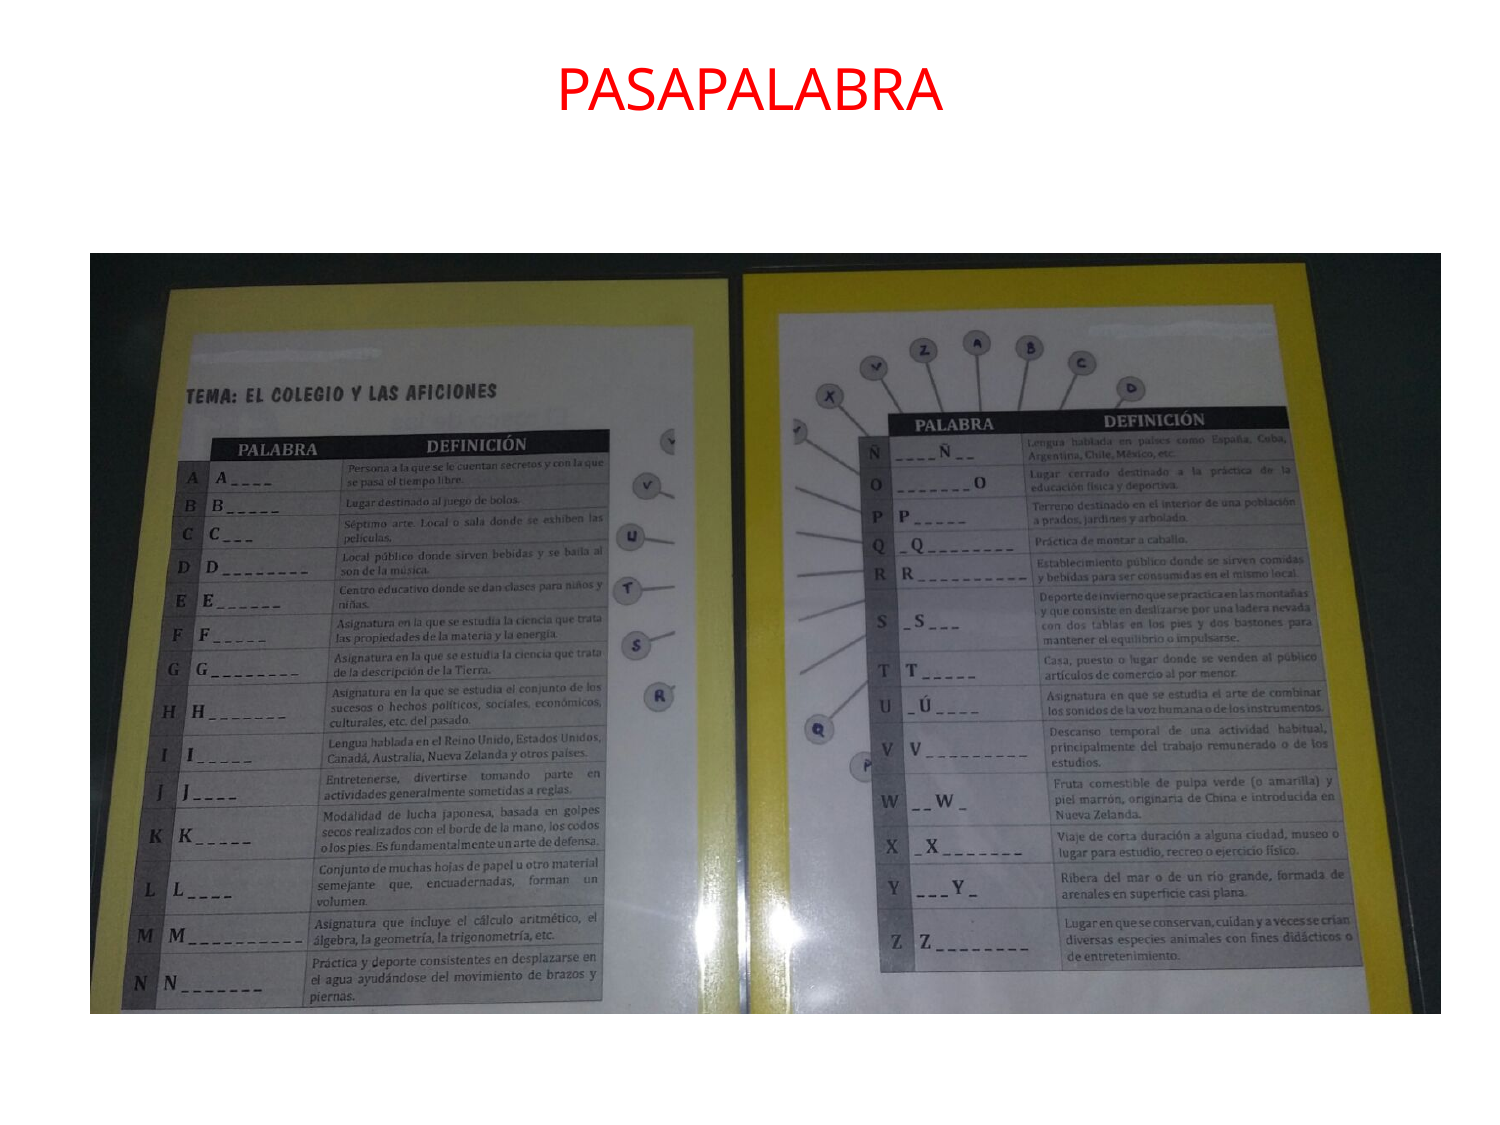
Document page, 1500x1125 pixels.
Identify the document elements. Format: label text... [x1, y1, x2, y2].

text_box PASAPALABRA [74, 45, 1425, 248]
picture [90, 253, 1441, 1014]
